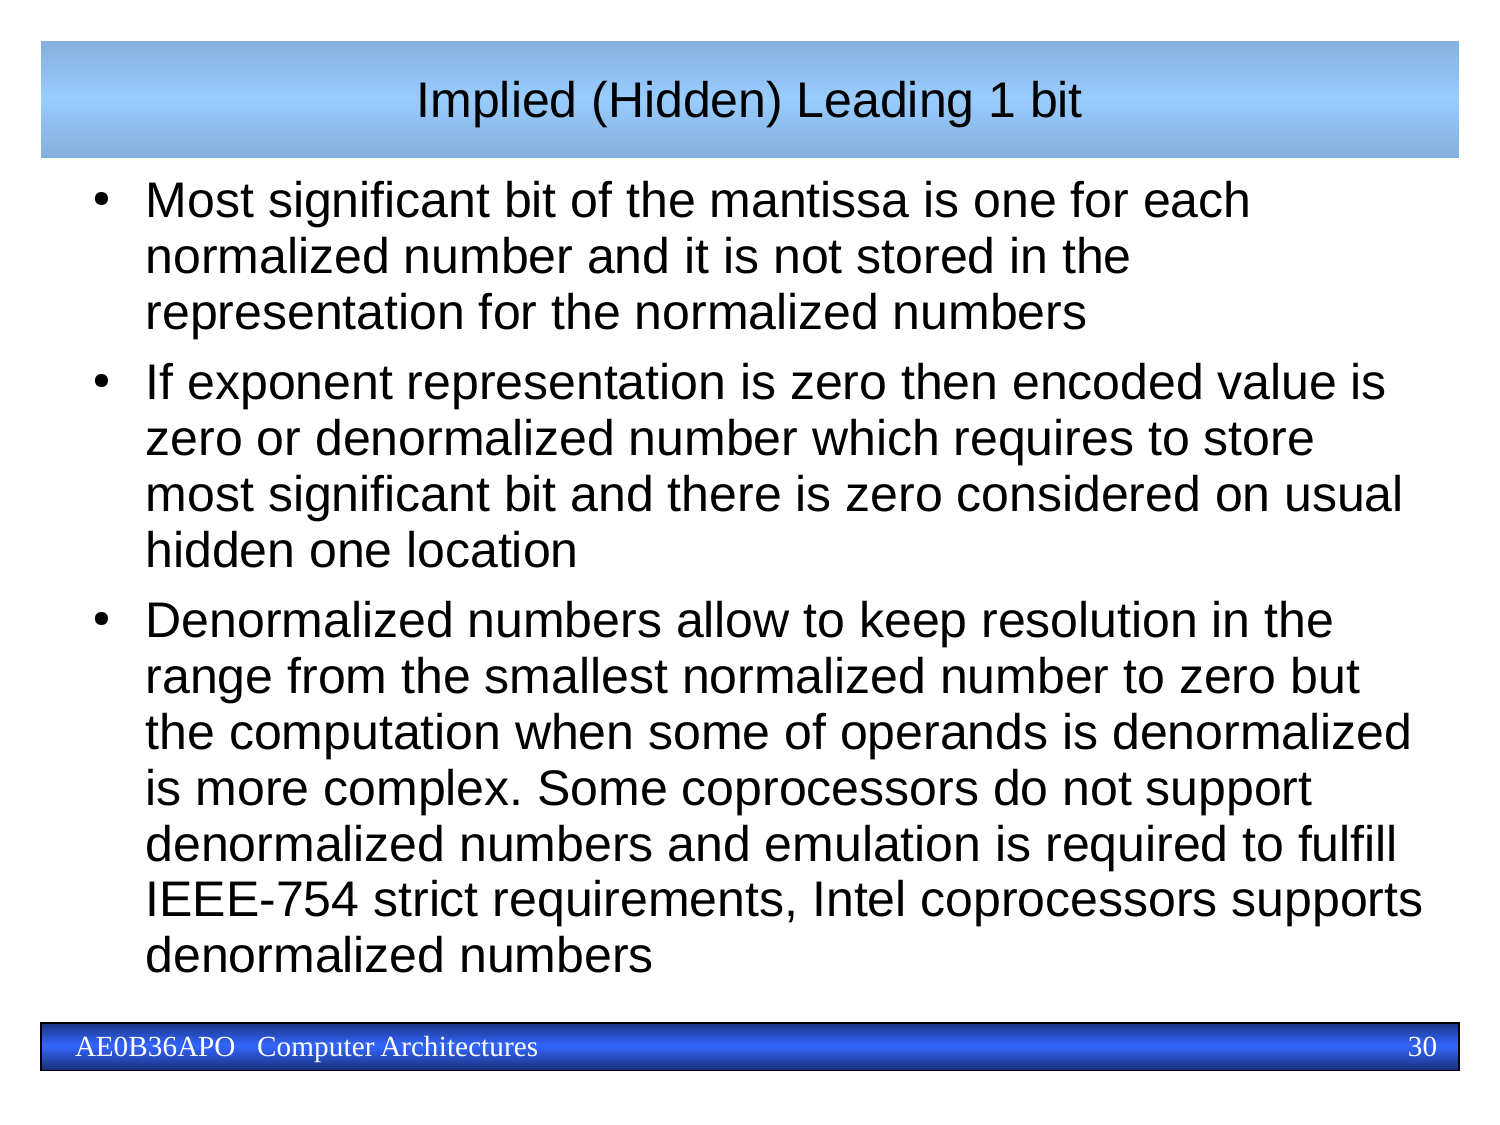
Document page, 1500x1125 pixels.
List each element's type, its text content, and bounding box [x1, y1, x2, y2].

list Most significant bit of the mantissa is one for each normalized number and it is not stored in the representation for the normalized numbers If exponent representation is zero then encoded value is zero or denormalized number which requires to store most significant bit and there is zero considered on usual hidden one location Denormalized numbers allow to keep resolution in the range from the smallest normalized number to zero but the computation when some of operands is denormalized is more complex. Some coprocessors do not support denormalized numbers and emulation is required to fulfill IEEE-754 strict requirements, Intel coprocessors supports denormalized numbers [75, 172, 1426, 988]
title Implied (Hidden) Leading 1 bit [41, 41, 1459, 158]
